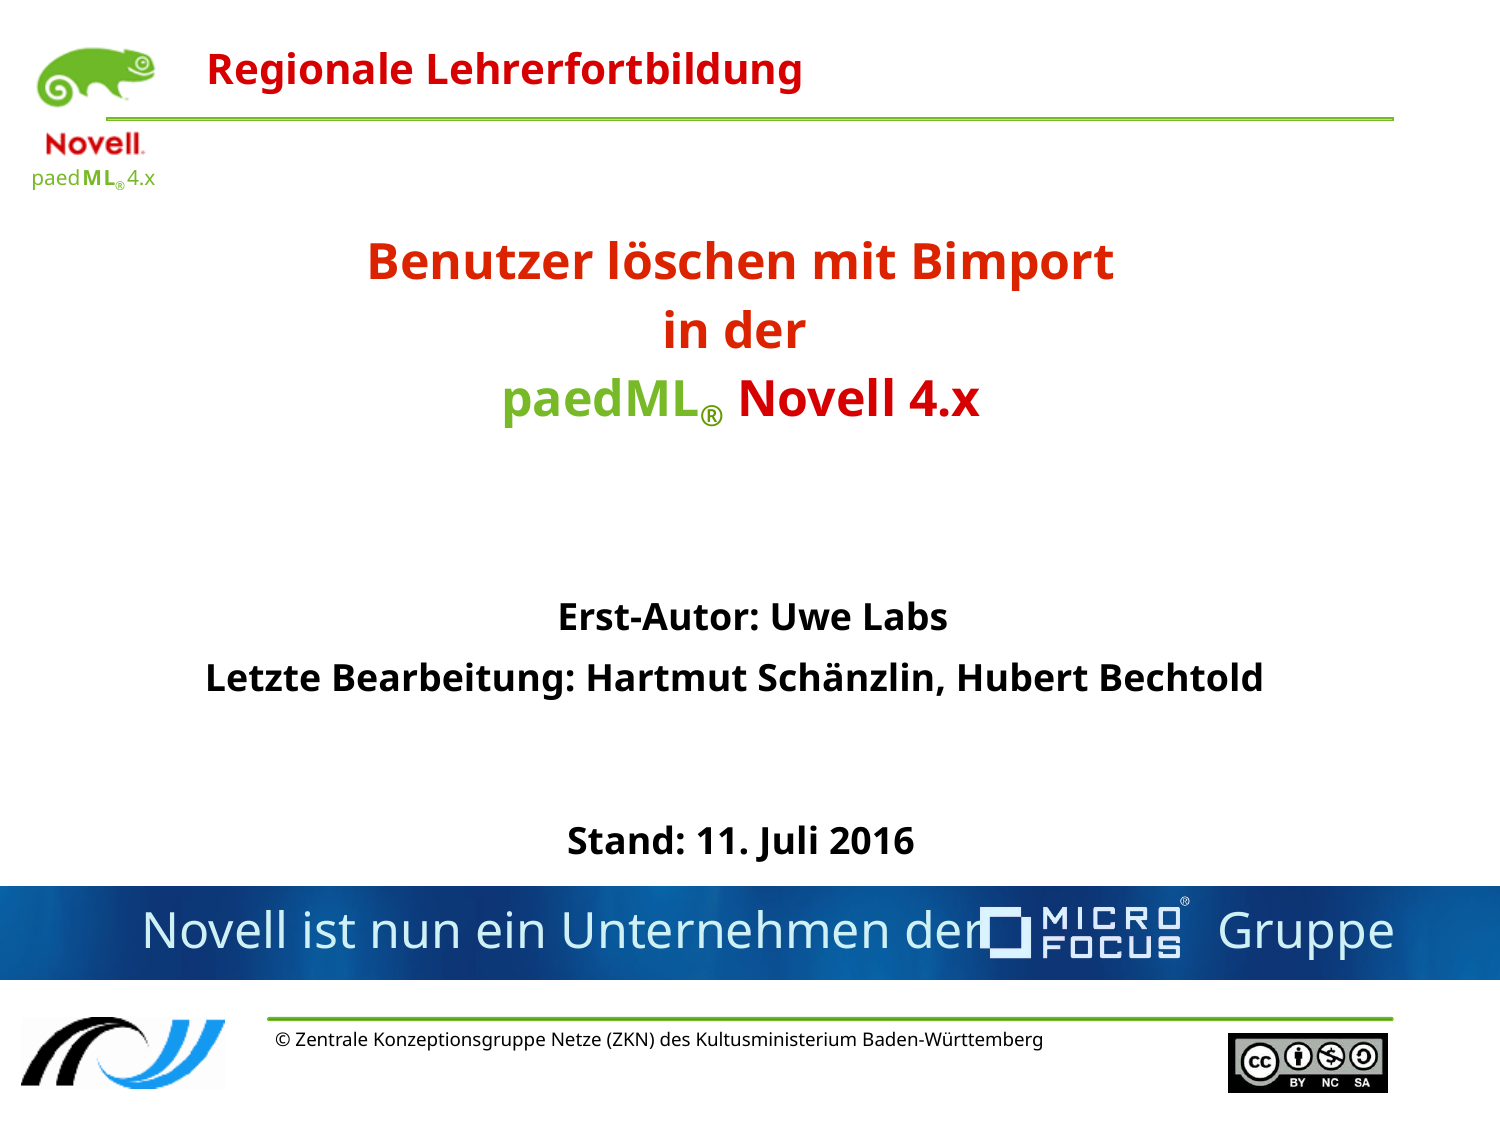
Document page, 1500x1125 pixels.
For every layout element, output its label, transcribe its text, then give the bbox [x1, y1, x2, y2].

text_box Stand: 11. Juli 2016 [159, 806, 1323, 874]
picture [21, 1017, 225, 1089]
title Regionale Lehrerfortbildung [206, 17, 1217, 119]
picture [0, 886, 1500, 980]
text_box Novell ist nun ein Unternehmen der Gruppe [126, 891, 1388, 967]
subtitle Erst-Autor: Uwe Labs Letzte Bearbeitung: Hartmut Schänzlin, Hubert Bechtold [136, 531, 1299, 802]
text_box © Zentrale Konzeptionsgruppe Netze (ZKN) des Kultusministerium Baden-Württemberg [260, 1018, 1063, 1079]
picture [1228, 1033, 1388, 1093]
picture [24, 32, 167, 175]
title Benutzer löschen mit Bimport in der paedML® Novell 4.x [159, 229, 1323, 432]
